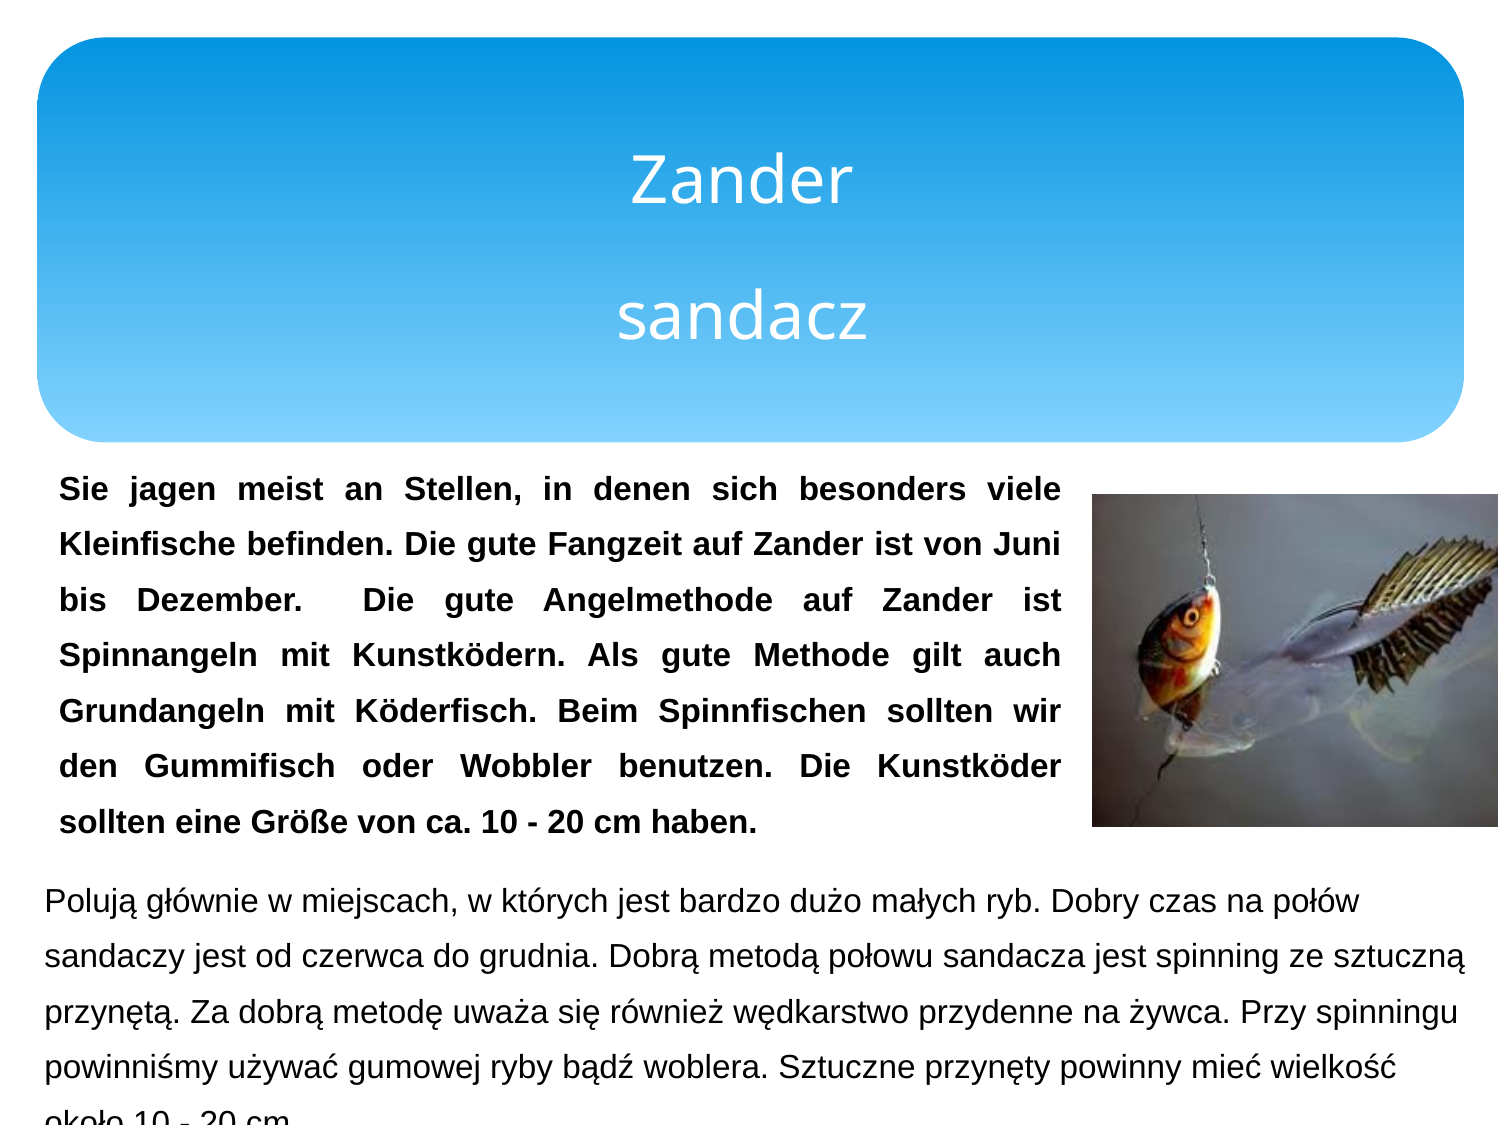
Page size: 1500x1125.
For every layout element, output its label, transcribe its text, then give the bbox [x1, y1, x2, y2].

picture [1092, 494, 1498, 827]
text_box Polują głównie w miejscach, w których jest bardzo dużo małych ryb. Dobry czas na połów sandaczy jest od czerwca do grudnia. Dobrą metodą połowu sandacza jest spinning ze sztuczną przynętą. Za dobrą metodę uważa się również wędkarstwo przydenne na żywca. Przy spinningu powinniśmy używać gumowej ryby bądź woblera. Sztuczne przynęty powinny mieć wielkość około 10 - 20 cm. [29, 856, 1500, 1125]
title Zander sandacz [67, 121, 1418, 325]
subtitle Sie jagen meist an Stellen, in denen sich besonders viele Kleinfische befinden. Die gute Fangzeit auf Zander ist von Juni bis Dezember. Die gute Angelmethode auf Zander ist Spinnangeln mit Kunstködern. Als gute Methode gilt auch Grundangeln mit Köderfisch. Beim Spinnfischen sollten wir den Gummifisch oder Wobbler benutzen. Die Kunstköder sollten eine Größe von ca. 10 - 20 cm haben. [59, 450, 1063, 856]
